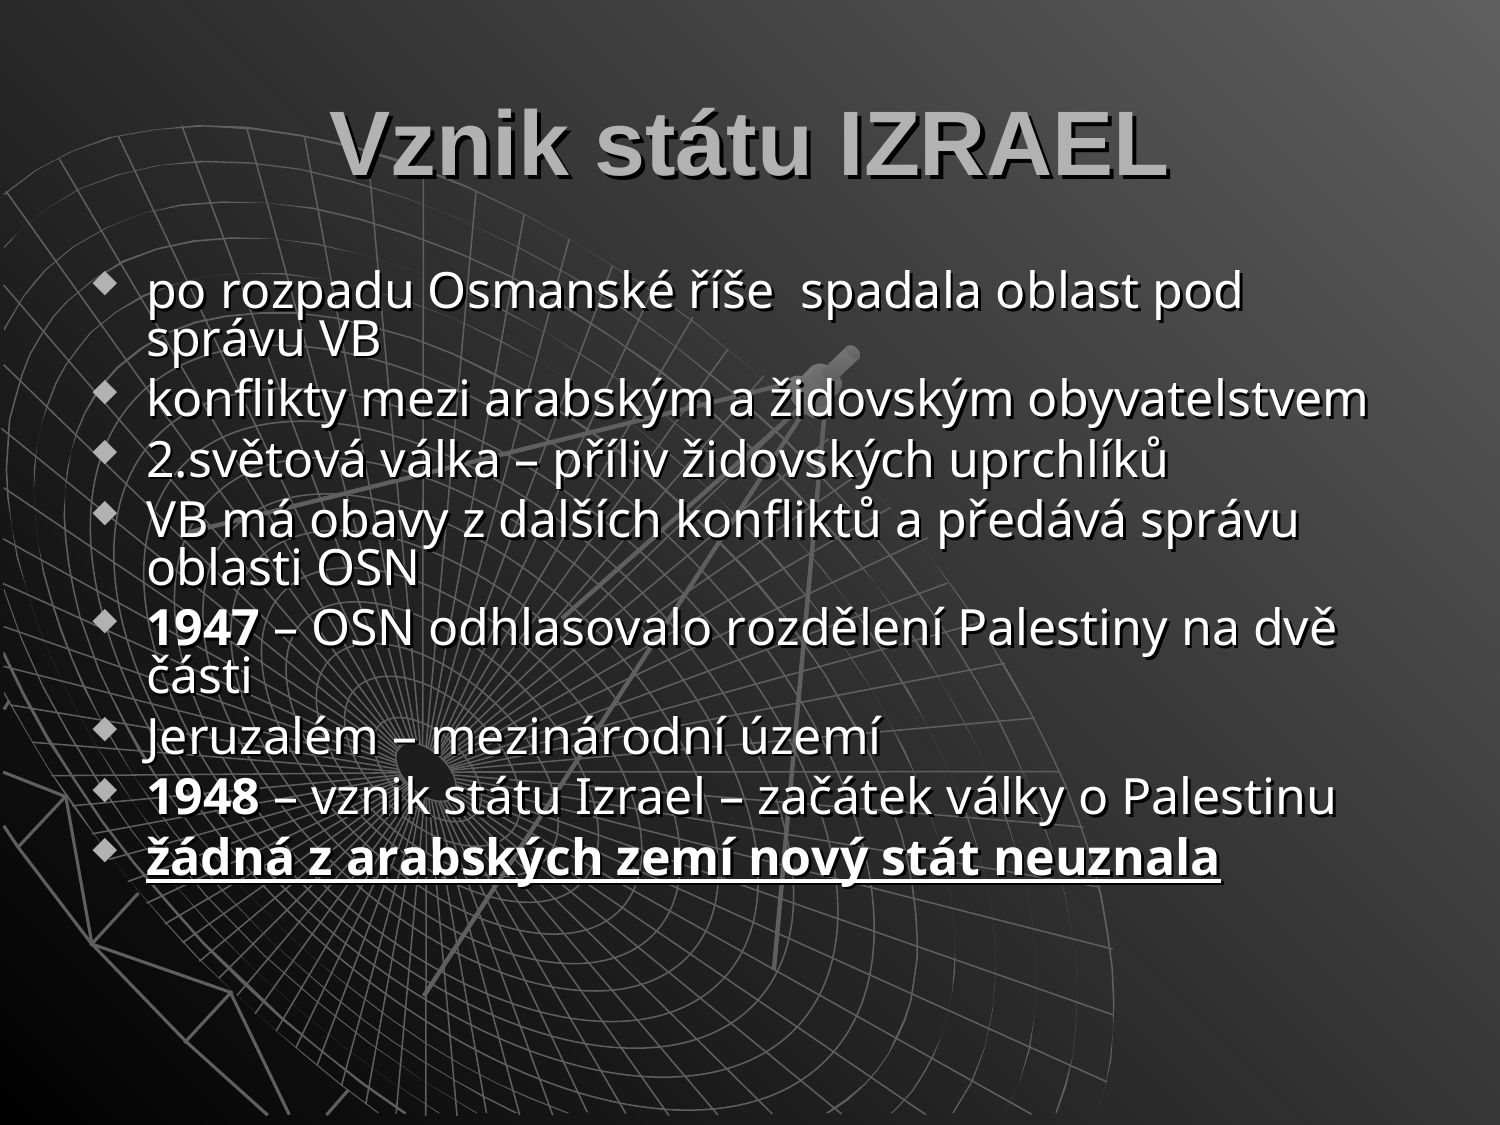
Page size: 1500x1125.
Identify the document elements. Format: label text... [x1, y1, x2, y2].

title Vznik státu IZRAEL [75, 45, 1426, 233]
list po rozpadu Osmanské říše spadala oblast pod správu VB konflikty mezi arabským a židovským obyvatelstvem 2.světová válka – příliv židovských uprchlíků VB má obavy z dalších konfliktů a předává správu oblasti OSN 1947 – OSN odhlasovalo rozdělení Palestiny na dvě části Jeruzalém – mezinárodní území 1948 – vznik státu Izrael – začátek války o Palestinu žádná z arabských zemí nový stát neuznala [75, 262, 1426, 1006]
